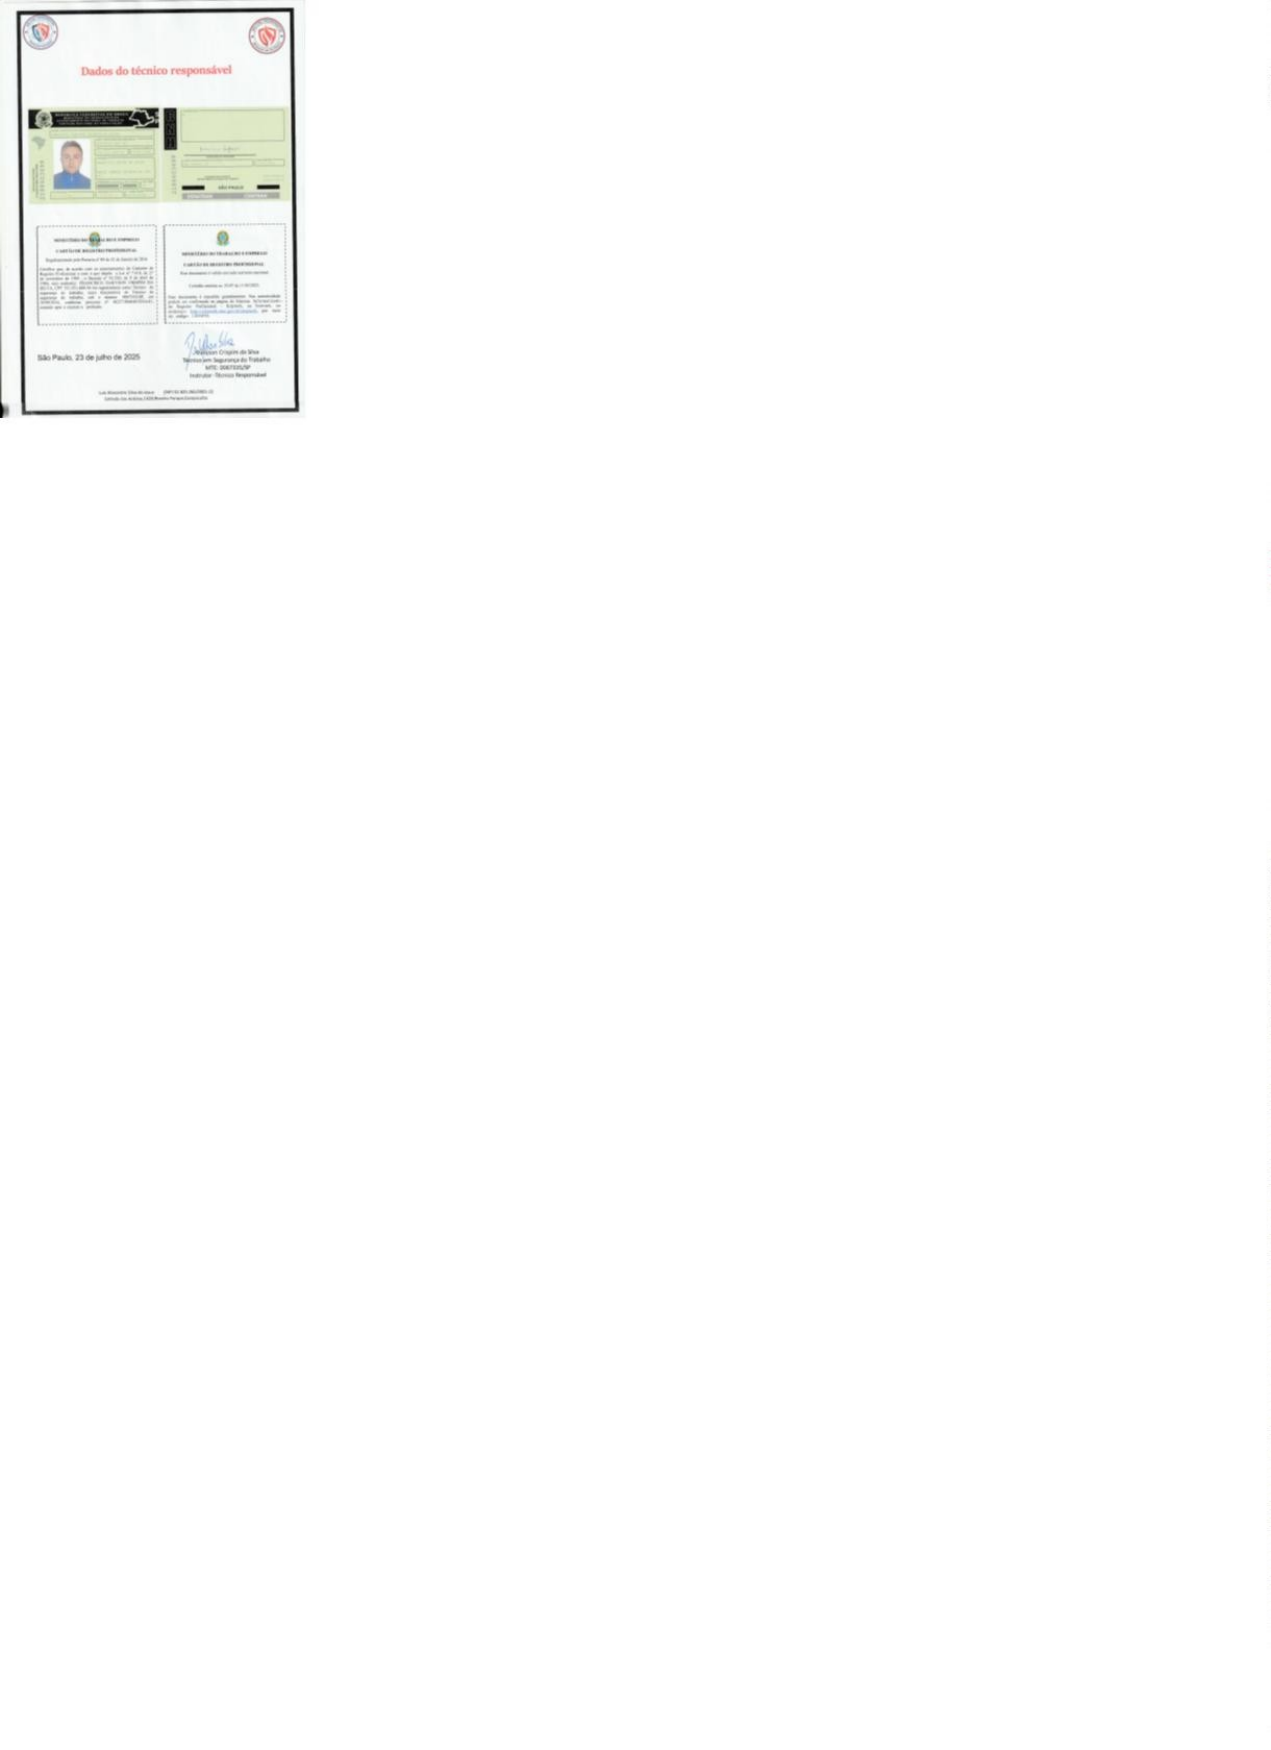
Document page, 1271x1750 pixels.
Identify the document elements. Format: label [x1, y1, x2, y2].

text_box [0, 0, 1271, 1750]
